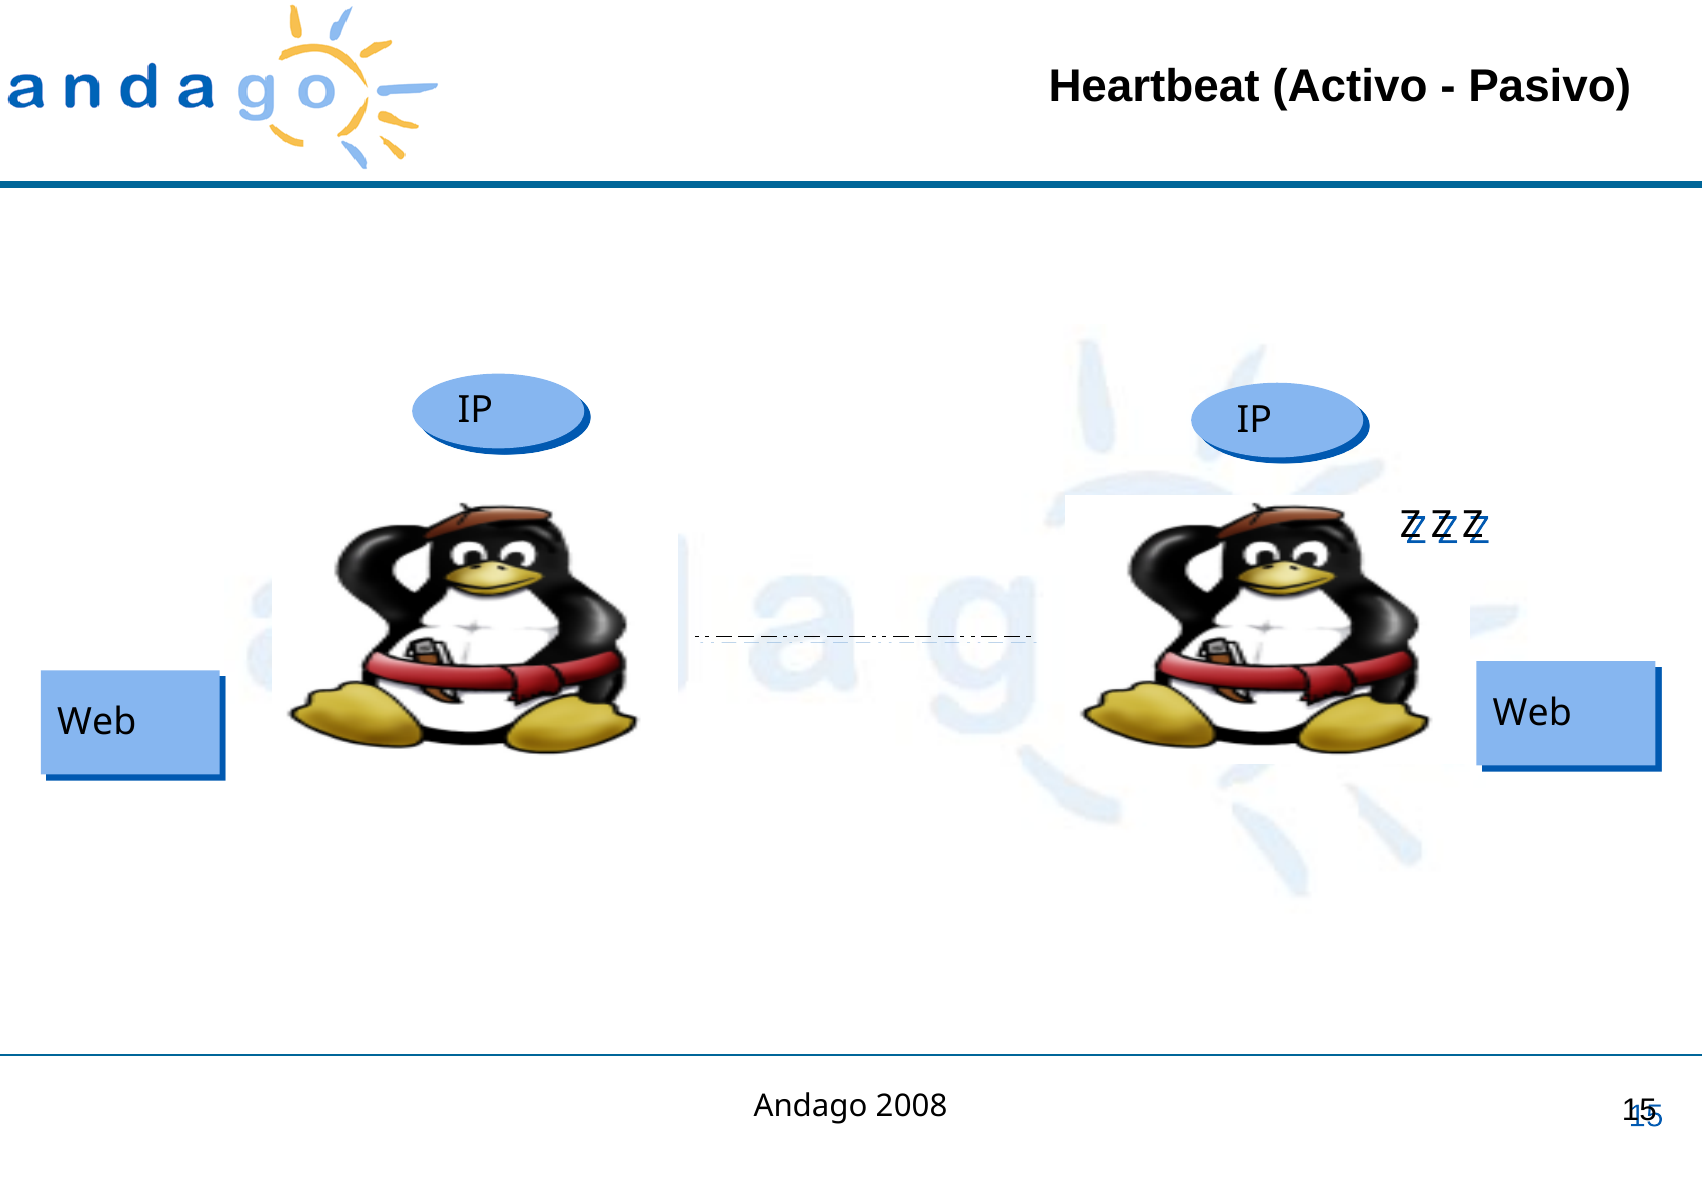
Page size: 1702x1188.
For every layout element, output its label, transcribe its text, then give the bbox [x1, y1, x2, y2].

picture [224, 324, 1538, 919]
text_box IP [412, 373, 585, 449]
picture [0, 0, 255, 175]
text_box Z Z Z [1383, 489, 1507, 562]
text_box Web [1476, 661, 1656, 766]
text_box Web [40, 670, 220, 775]
title Heartbeat (Activo - Pasivo) [255, 0, 1702, 188]
text_box IP [1191, 382, 1364, 458]
